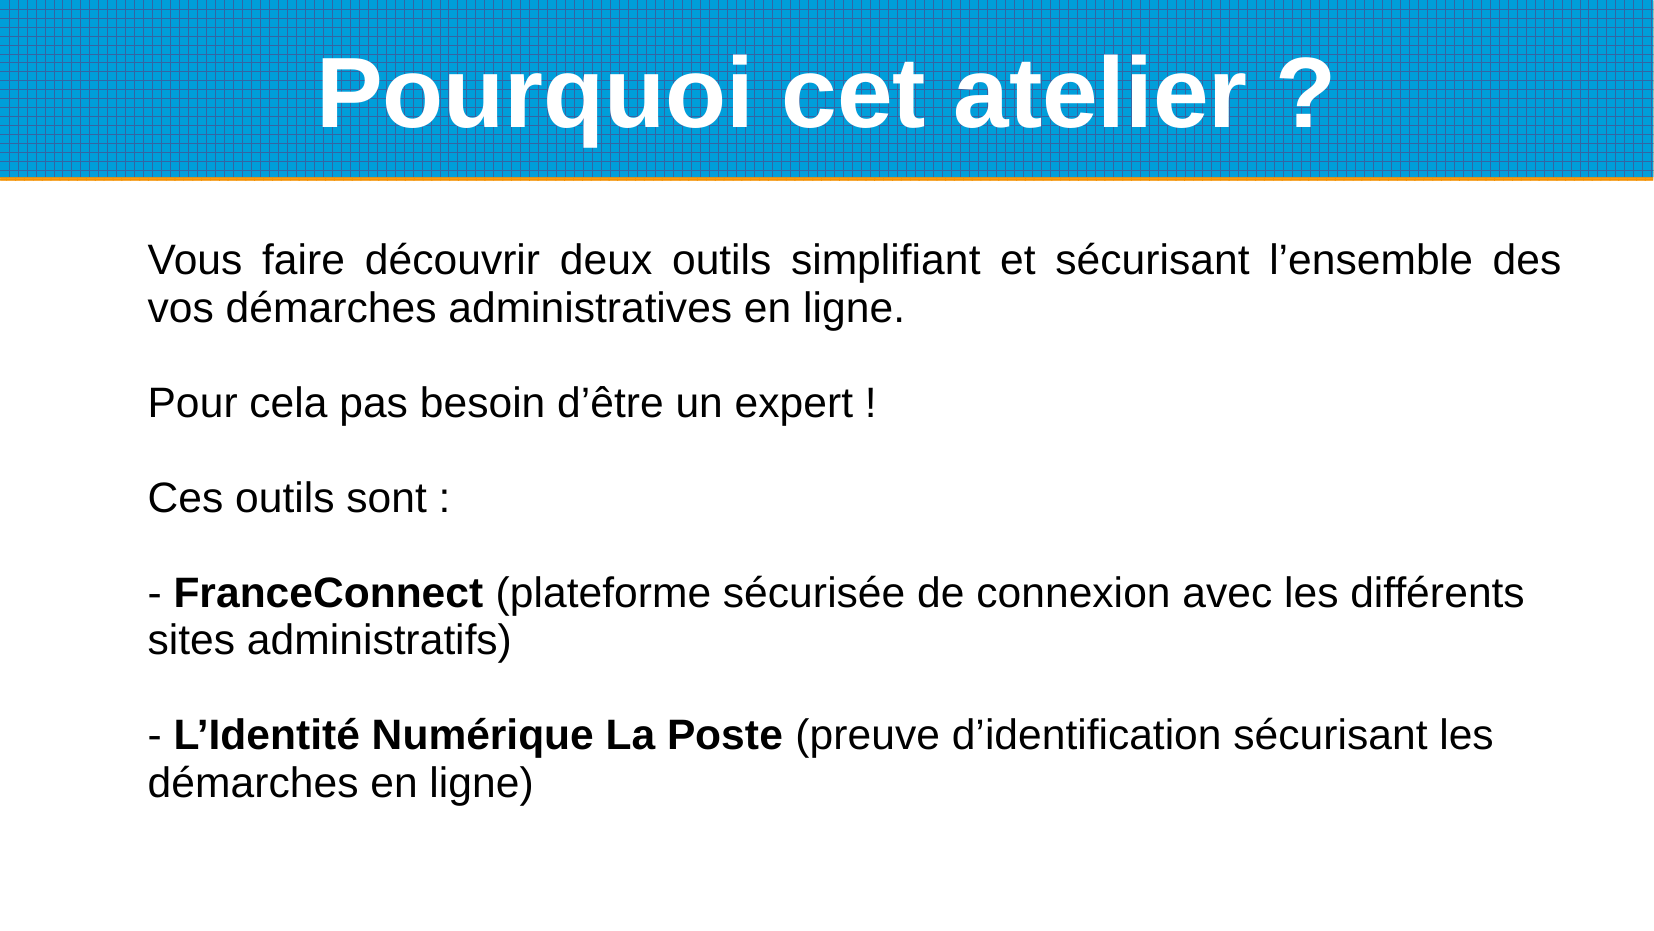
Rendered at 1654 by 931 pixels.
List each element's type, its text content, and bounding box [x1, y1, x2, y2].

list Vous faire découvrir deux outils simplifiant et sécurisant l’ensemble des vos démarches administratives en ligne. Pour cela pas besoin d’être un expert ! Ces outils sont : - FranceConnect (plateforme sécurisée de connexion avec les différents sites administratifs) - L’Identité Numérique La Poste (preuve d’identification sécurisant les démarches en ligne) [147, 236, 1563, 811]
title Pourquoi cet atelier ? [82, 14, 1571, 171]
